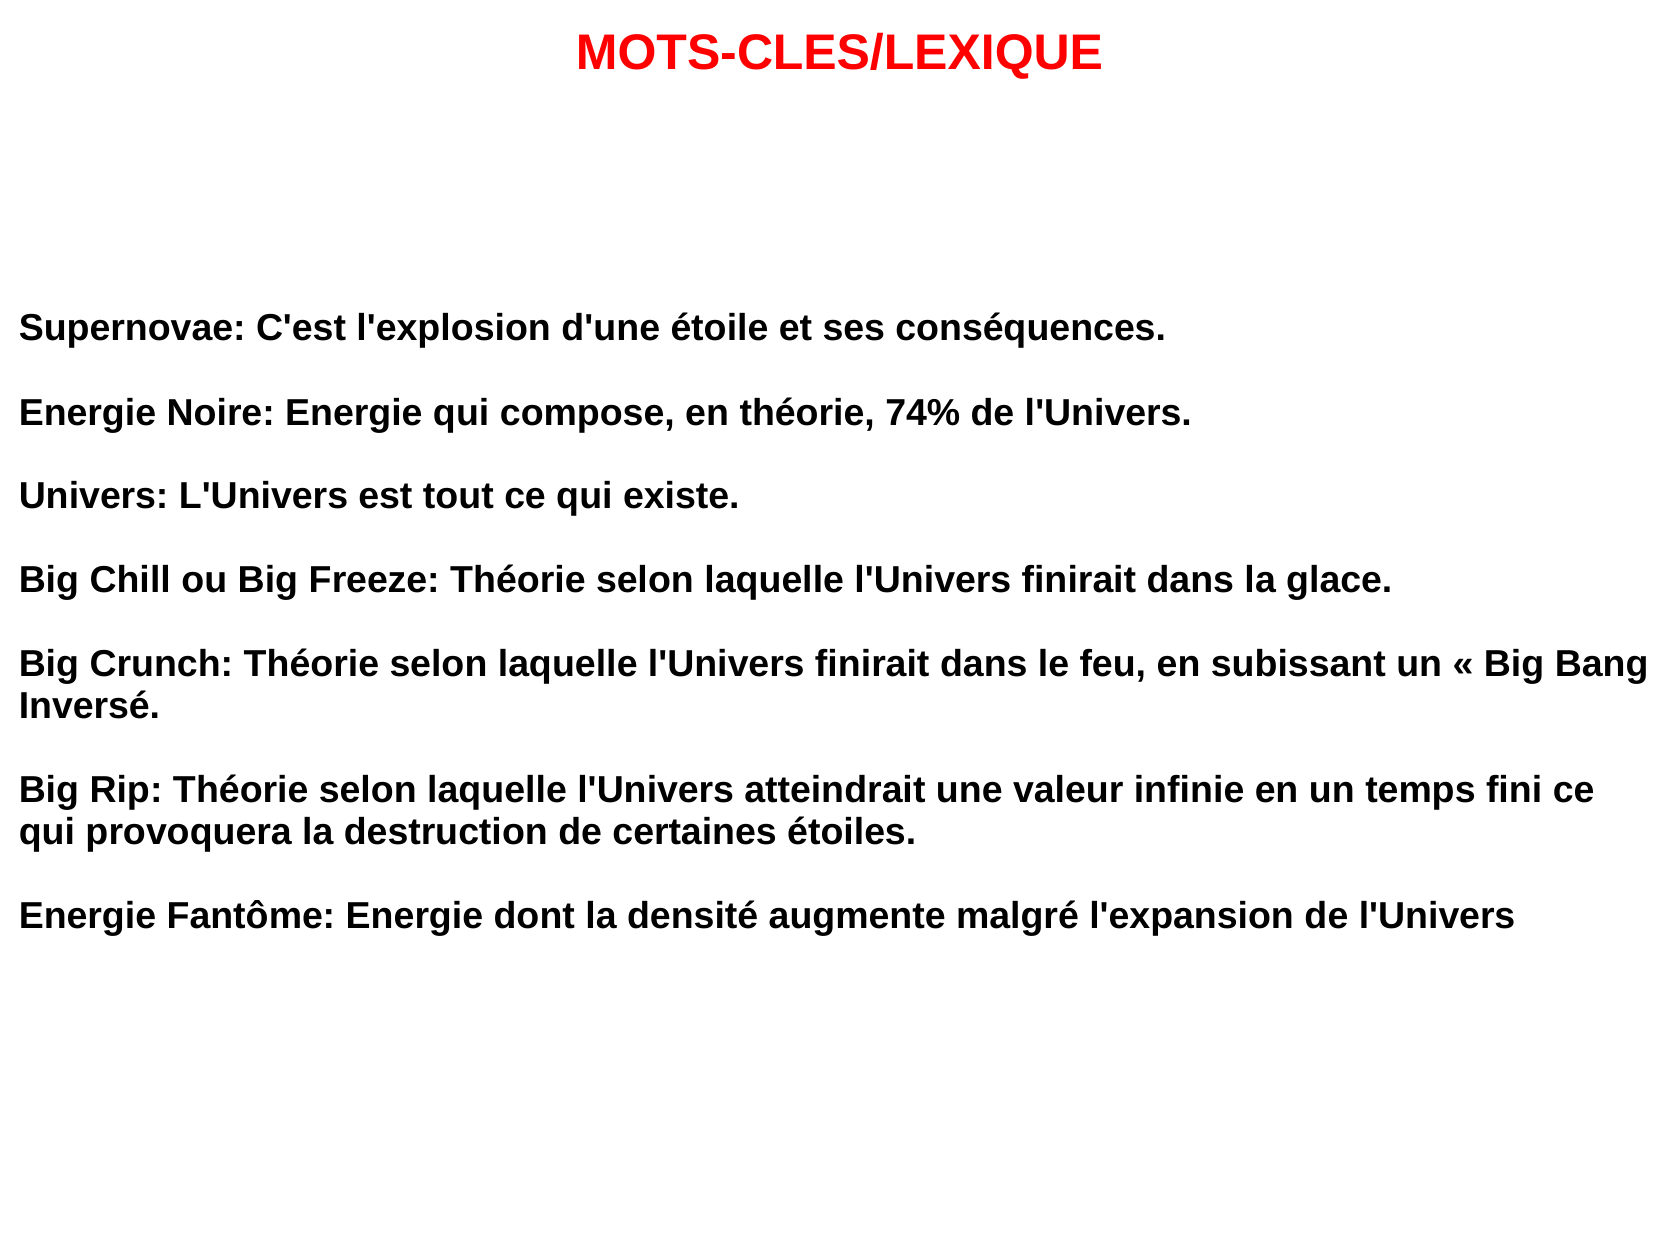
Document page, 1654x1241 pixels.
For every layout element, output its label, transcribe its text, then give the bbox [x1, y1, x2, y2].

text_box Supernovae: C'est l'explosion d'une étoile et ses conséquences. Energie Noire: Energie qui compose, en théorie, 74% de l'Univers. Univers: L'Univers est tout ce qui existe. Big Chill ou Big Freeze: Théorie selon laquelle l'Univers finirait dans la glace. Big Crunch: Théorie selon laquelle l'Univers finirait dans le feu, en subissant un « Big Bang Inversé. Big Rip: Théorie selon laquelle l'Univers atteindrait une valeur infinie en un temps fini ce qui provoquera la destruction de certaines étoiles. Energie Fantôme: Energie dont la densité augmente malgré l'expansion de l'Univers [3, 89, 1654, 969]
text_box MOTS-CLES/LEXIQUE [561, 16, 1123, 89]
